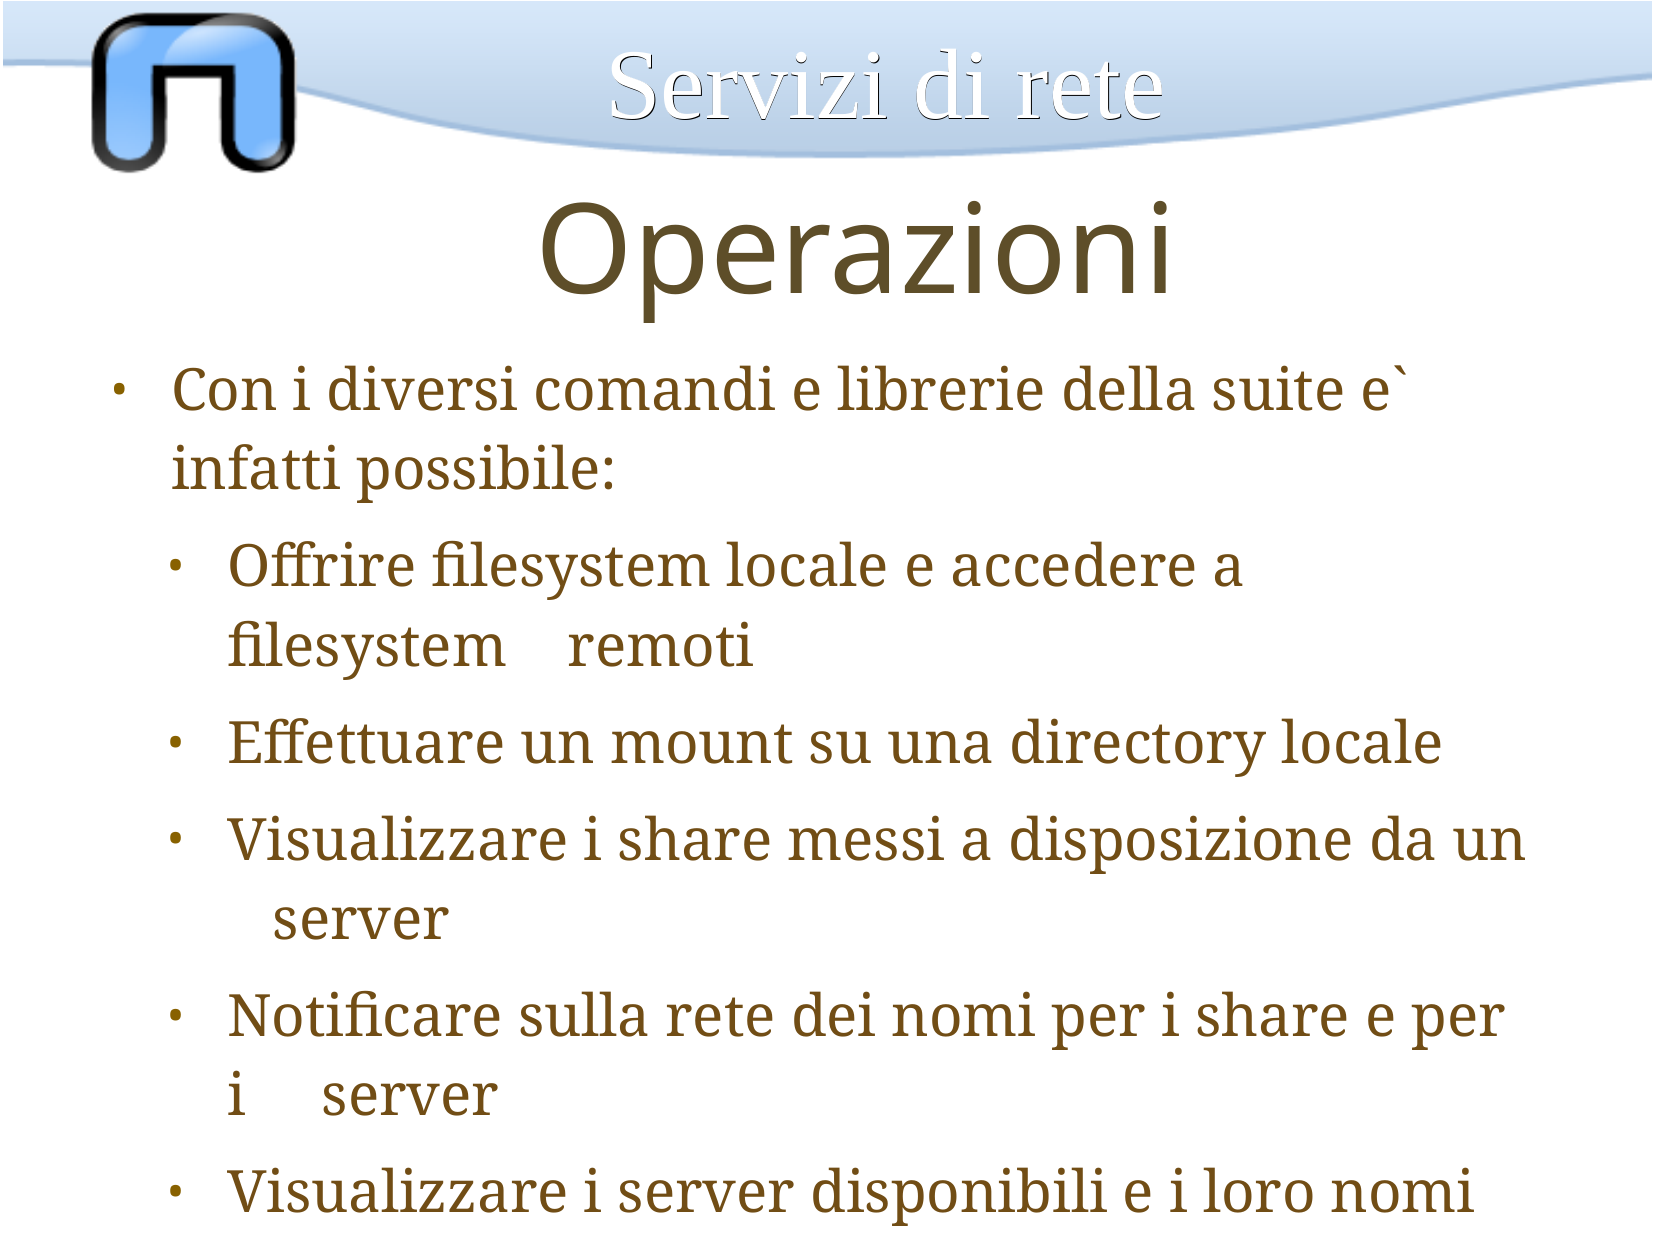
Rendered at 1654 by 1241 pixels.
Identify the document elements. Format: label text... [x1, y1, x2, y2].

picture [0, 0, 1654, 1241]
list Con i diversi comandi e librerie della suite e` infatti possibile: Offrire filesystem locale e accedere a filesystem remoti Effettuare un mount su una directory locale Visualizzare i share messi a disposizione da un server Notificare sulla rete dei nomi per i share e per i server Visualizzare i server disponibili e i loro nomi [76, 348, 1536, 1130]
title Operazioni [147, 82, 1565, 408]
text_box Servizi di rete [590, 29, 1182, 266]
